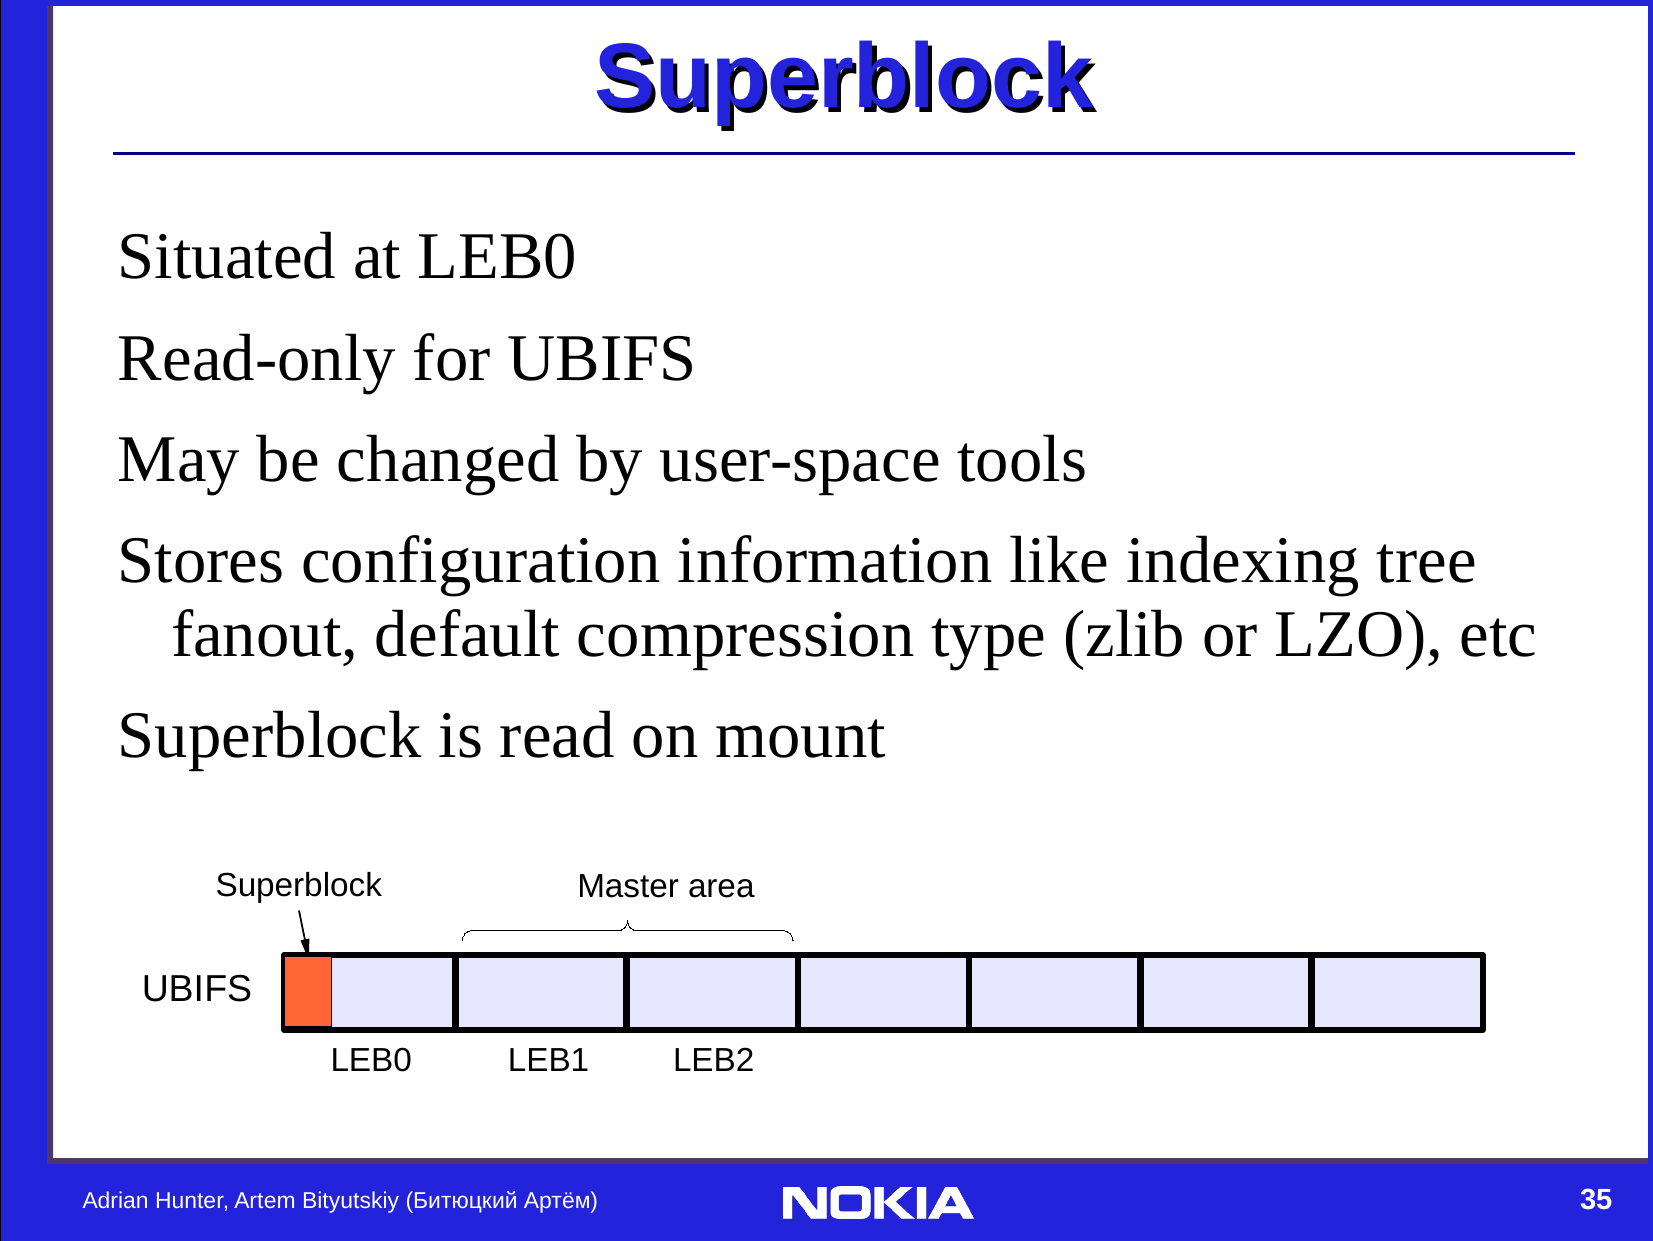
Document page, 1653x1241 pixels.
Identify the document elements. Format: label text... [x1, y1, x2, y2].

text_box LEB2 [658, 1034, 770, 1087]
text_box Master area [562, 860, 771, 913]
text_box [284, 954, 1483, 1030]
picture [783, 1186, 974, 1219]
text_box LEB1 [493, 1034, 605, 1087]
text_box UBIFS [127, 960, 268, 1018]
title Superblock [100, 2, 1588, 151]
list Situated at LEB0 Read-only for UBIFS May be changed by user-space tools Stores configuration information like indexing tree fanout, default compression type (zlib or LZO), etc Superblock is read on mount [100, 219, 1588, 1072]
text_box LEB0 [315, 1034, 428, 1087]
text_box Superblock [200, 858, 398, 911]
